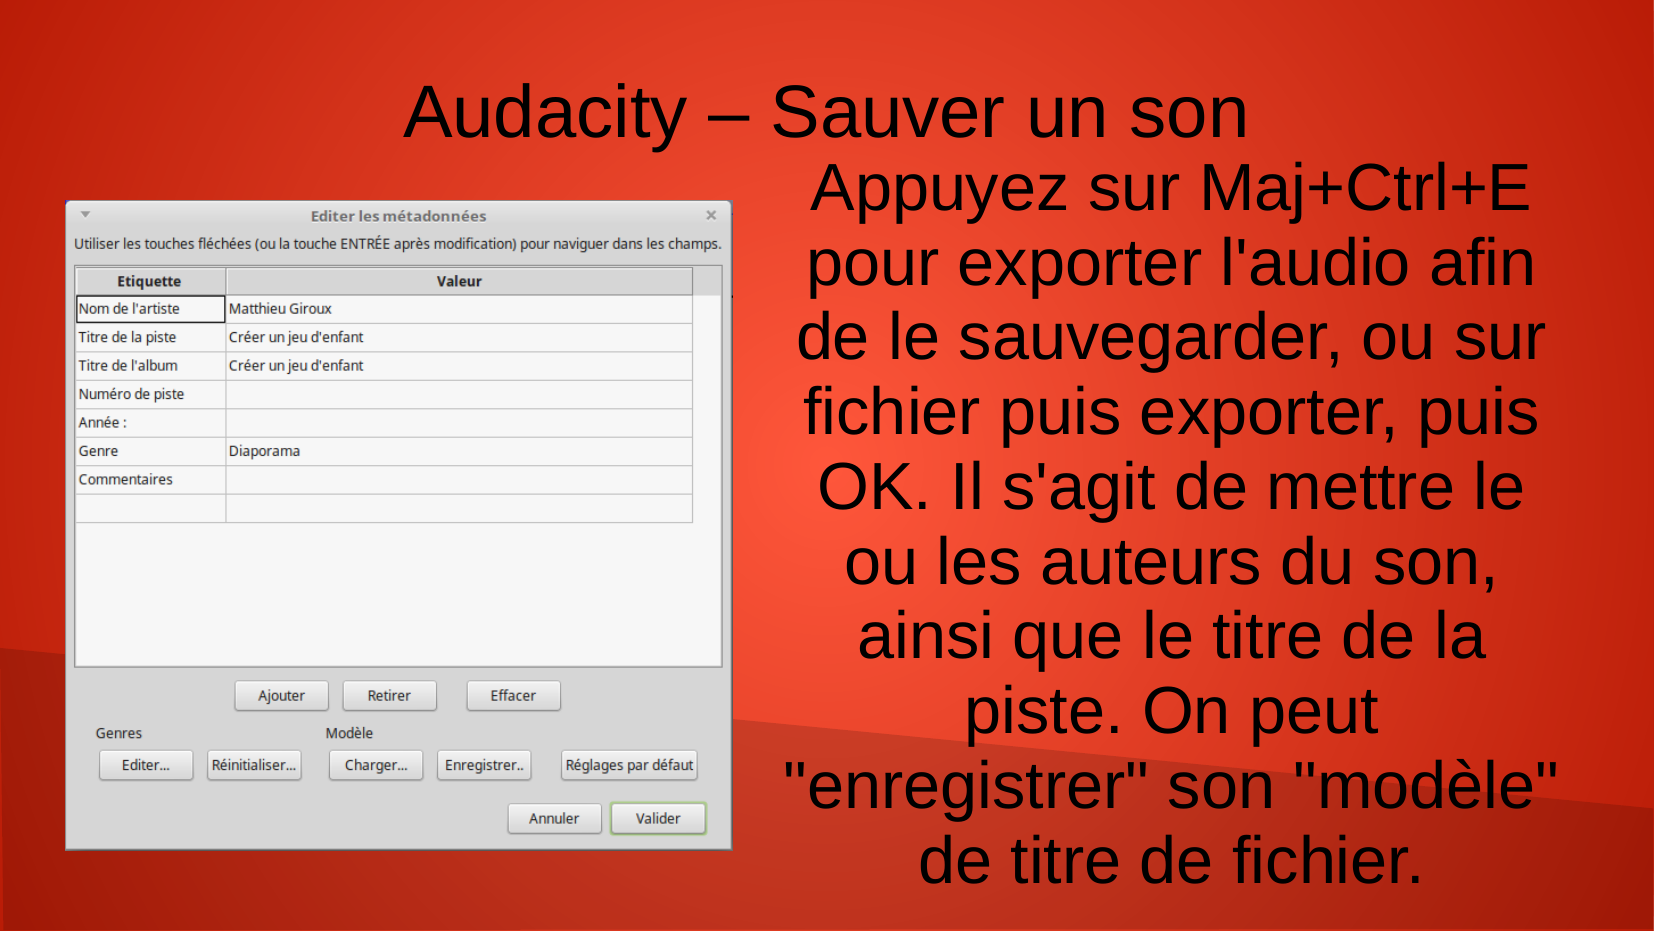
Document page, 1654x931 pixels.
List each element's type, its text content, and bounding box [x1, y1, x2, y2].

picture [65, 200, 733, 851]
title Audacity – Sauver un son [82, 35, 1571, 189]
subtitle Appuyez sur Maj+Ctrl+E pour exporter l'audio afin de le sauvegarder, ou sur fichier puis exporter, puis OK. Il s'agit de mettre le ou les auteurs du son, ainsi que le titre de la piste. On peut "enregistrer" son "modèle" de titre de fichier. [772, 149, 1571, 898]
